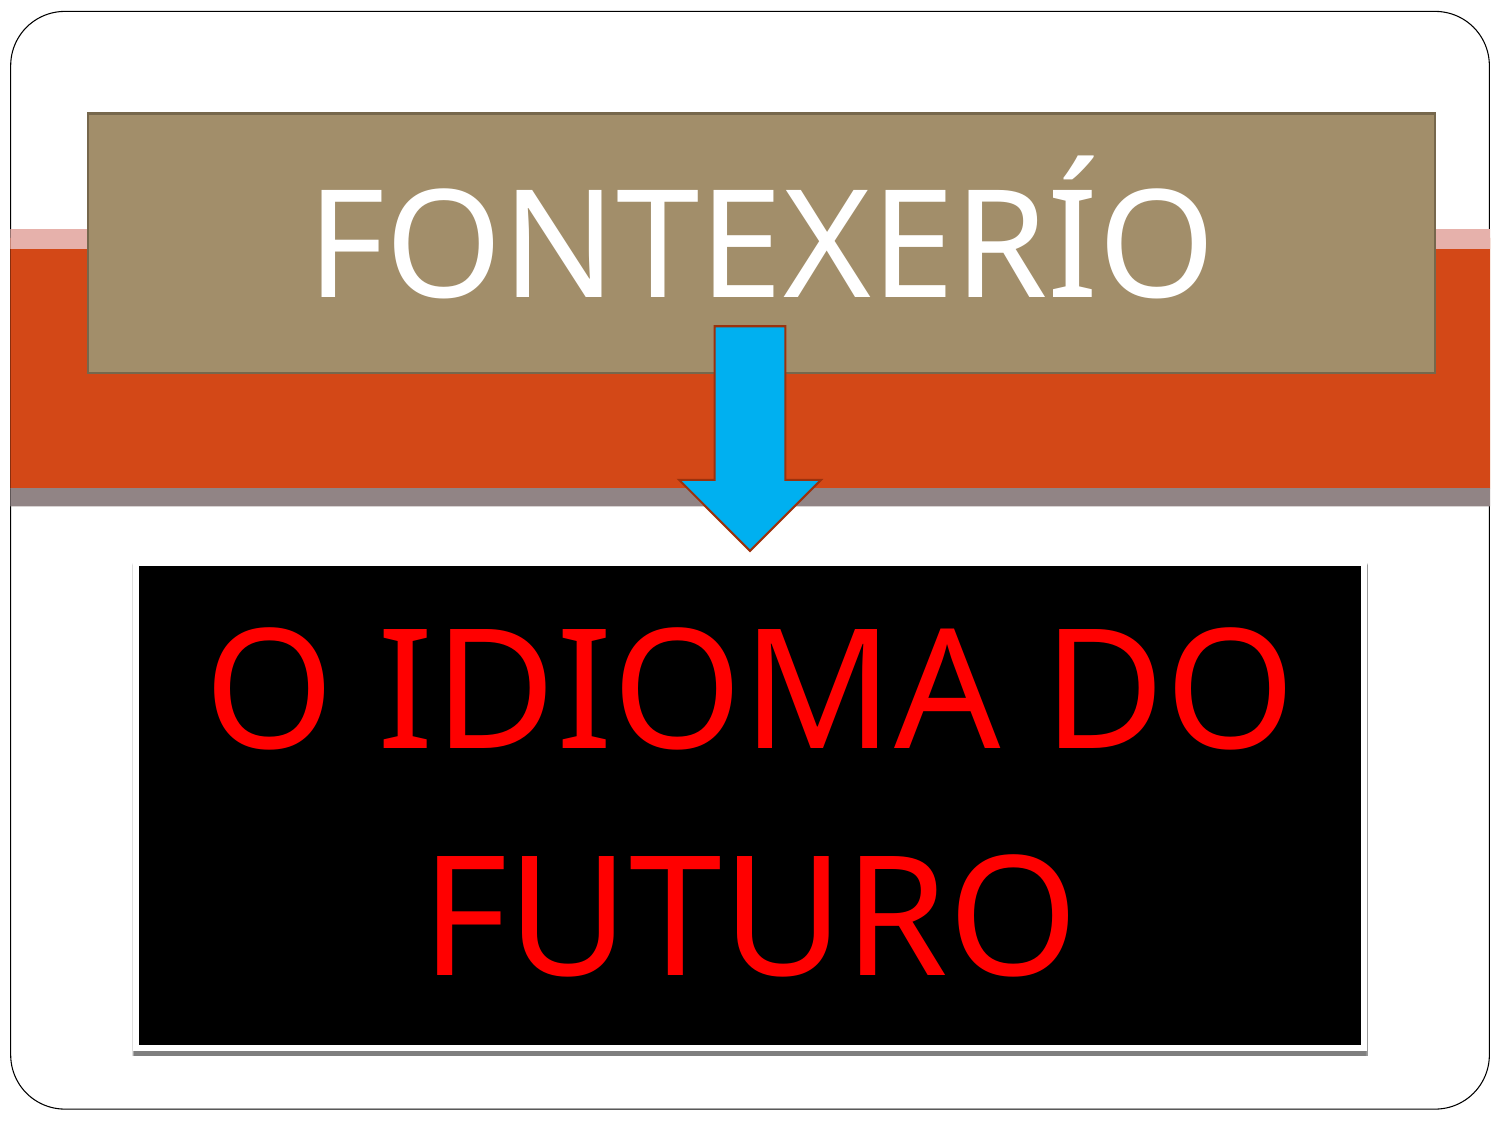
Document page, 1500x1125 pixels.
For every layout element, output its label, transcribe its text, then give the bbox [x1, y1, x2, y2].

text_box O IDIOMA DO FUTURO [135, 562, 1365, 1048]
title FONTEXERÍO [88, 113, 1436, 374]
text_box [679, 326, 821, 551]
